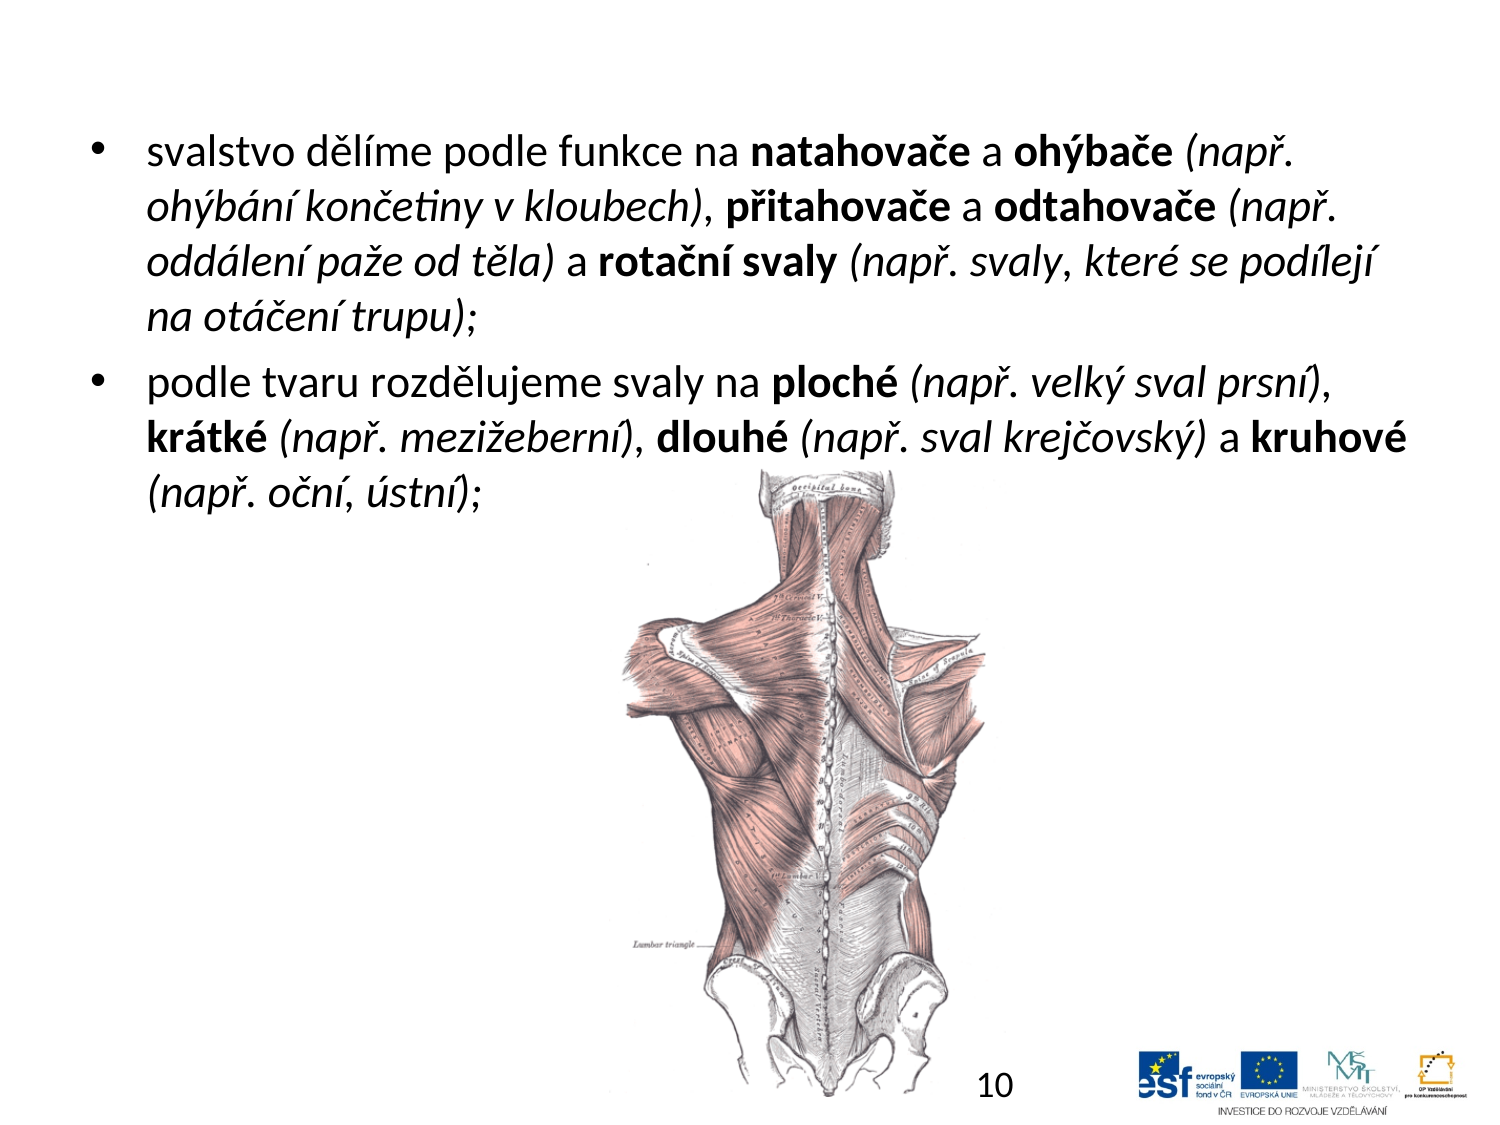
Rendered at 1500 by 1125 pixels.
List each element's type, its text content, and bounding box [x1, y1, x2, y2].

picture [1125, 1035, 1476, 1125]
picture [609, 468, 1008, 1097]
list svalstvo dělíme podle funkce na natahovače a ohýbače (např. ohýbání končetiny v kloubech), přitahovače a odtahovače (např. oddálení paže od těla) a rotační svaly (např. svaly, které se podílejí na otáčení trupu); podle tvaru rozdělujeme svaly na ploché (např. velký sval prsní), krátké (např. mezižeberní), dlouhé (např. sval krejčovský) a kruhové (např. oční, ústní); [75, 113, 1426, 856]
text_box 10 [960, 1052, 1067, 1114]
